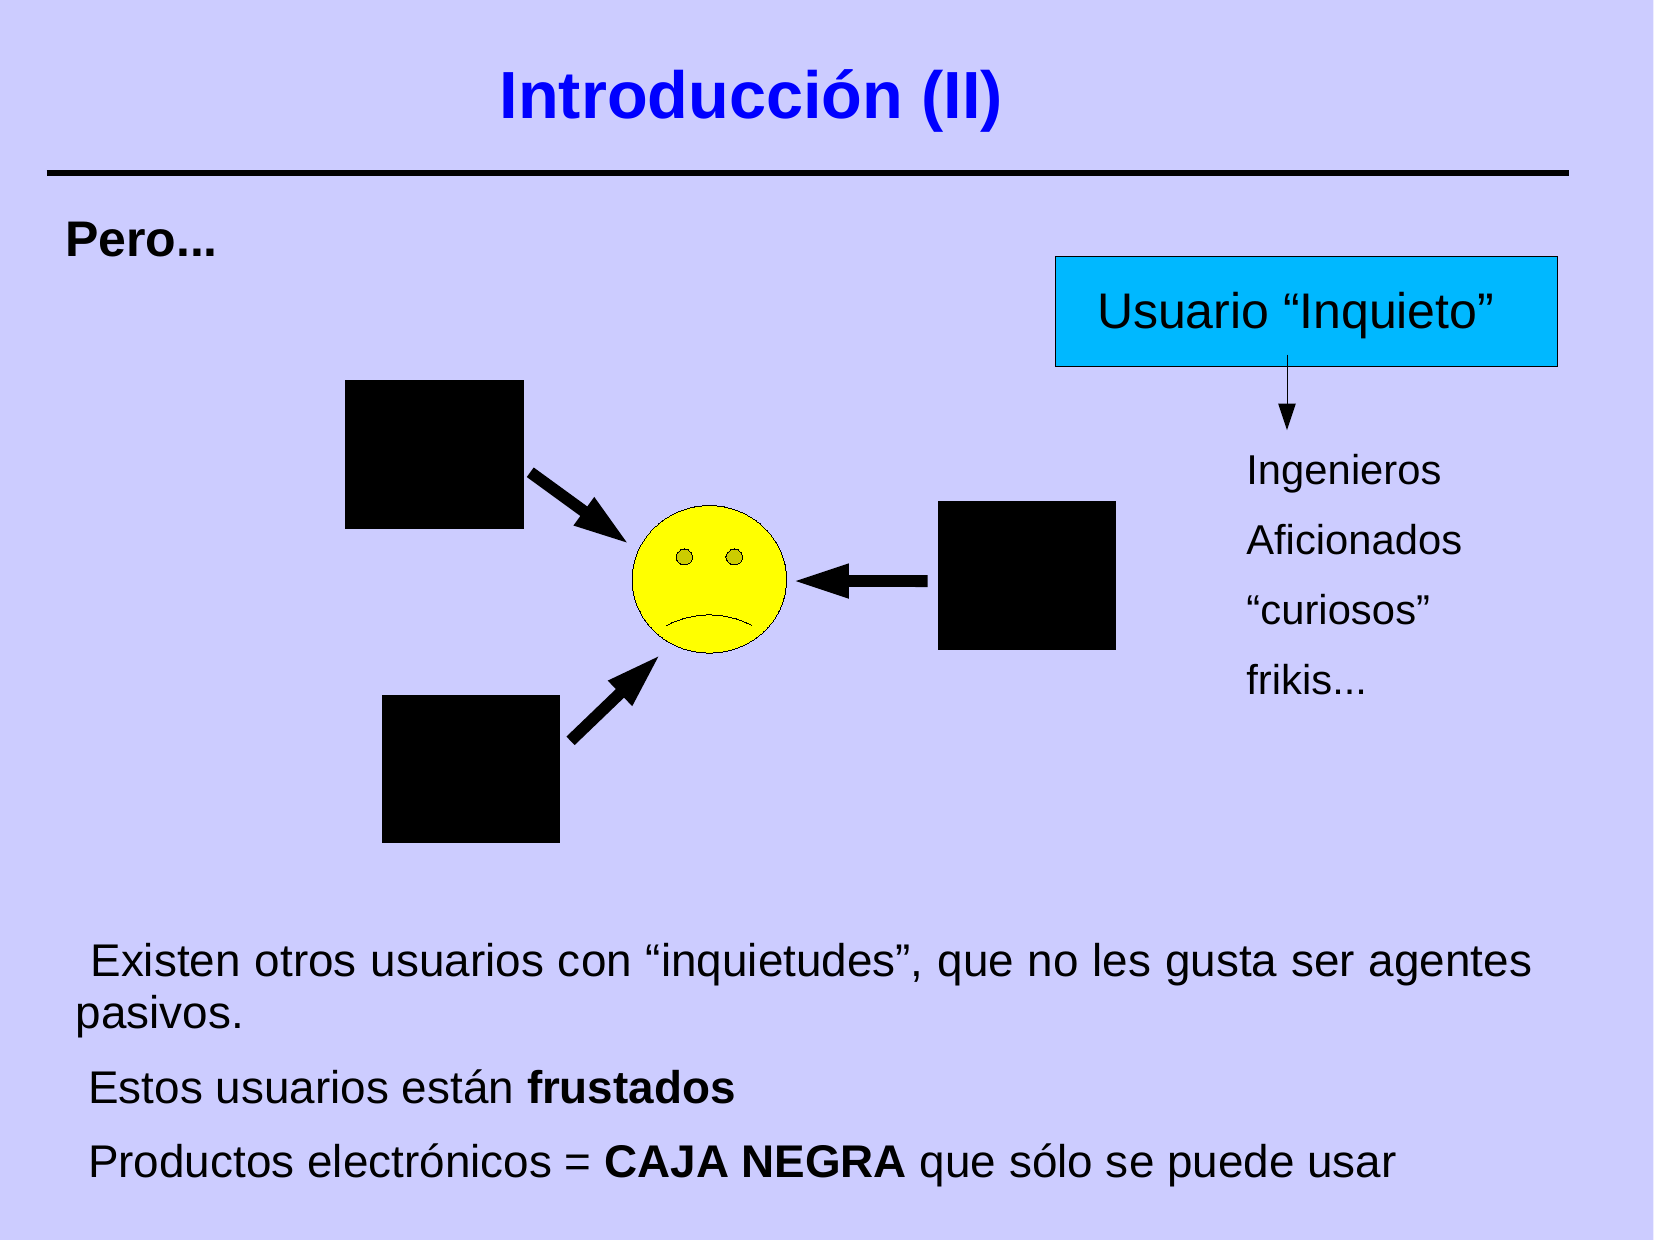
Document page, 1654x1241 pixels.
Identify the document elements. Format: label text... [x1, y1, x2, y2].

text_box [1055, 256, 1558, 367]
text_box Pero... [52, 210, 536, 313]
text_box [345, 380, 524, 529]
text_box [382, 695, 560, 843]
title Introducción (II) [114, 0, 1390, 170]
text_box [938, 501, 1116, 650]
text_box Ingenieros Aficionados “curiosos” frikis... [1234, 446, 1519, 704]
text_box Existen otros usuarios con “inquietudes”, que no les gusta ser agentes pasivos. Estos usuarios están frustados Productos electrónicos = CAJA NEGRA que sólo se puede usar [75, 930, 1610, 1190]
text_box Usuario “Inquieto” [1083, 283, 1524, 357]
text_box [632, 505, 787, 654]
